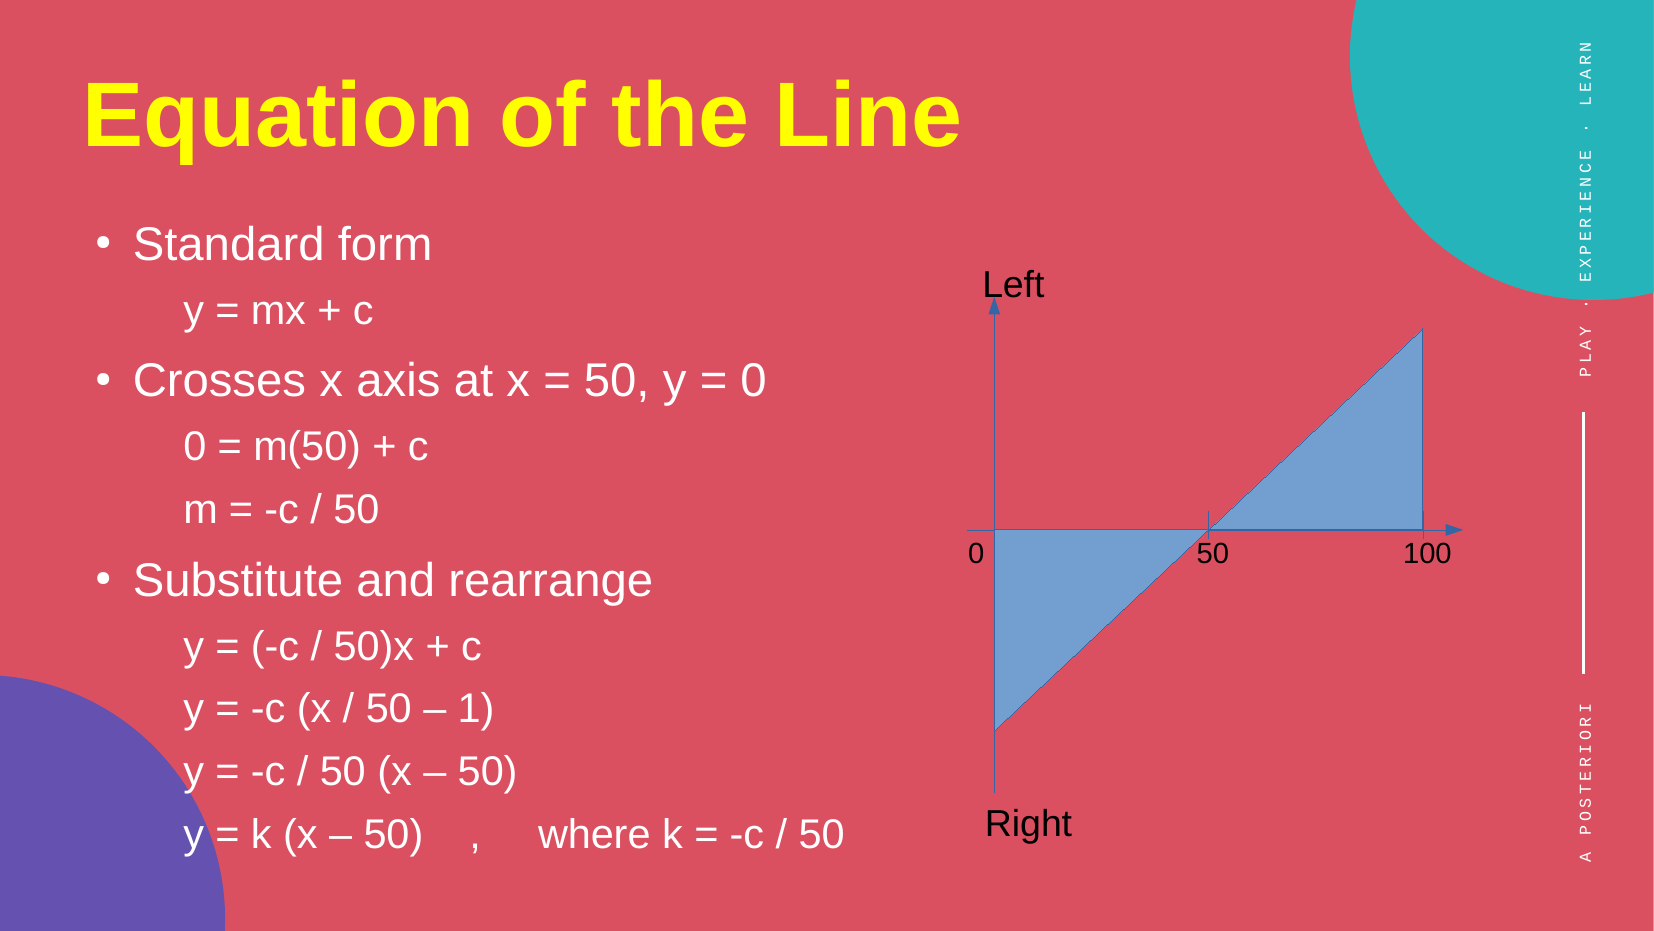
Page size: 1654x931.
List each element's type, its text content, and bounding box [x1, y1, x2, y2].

text_box 0 [953, 529, 994, 578]
list Standard form y = mx + c Crosses x axis at x = 50, y = 0 0 = m(50) + c m = -c / 50 Substitute and rearrange y = (-c / 50)x + c y = -c (x / 50 – 1) y = -c / 50 (x – 50) y = k (x – 50) , where k = -c / 50 [82, 217, 938, 863]
text_box 50 [1181, 530, 1249, 602]
text_box Left [967, 256, 1146, 356]
title Equation of the Line [82, 37, 1351, 193]
text_box [994, 328, 1423, 731]
text_box Right [970, 795, 1146, 895]
text_box 100 [1388, 529, 1470, 602]
